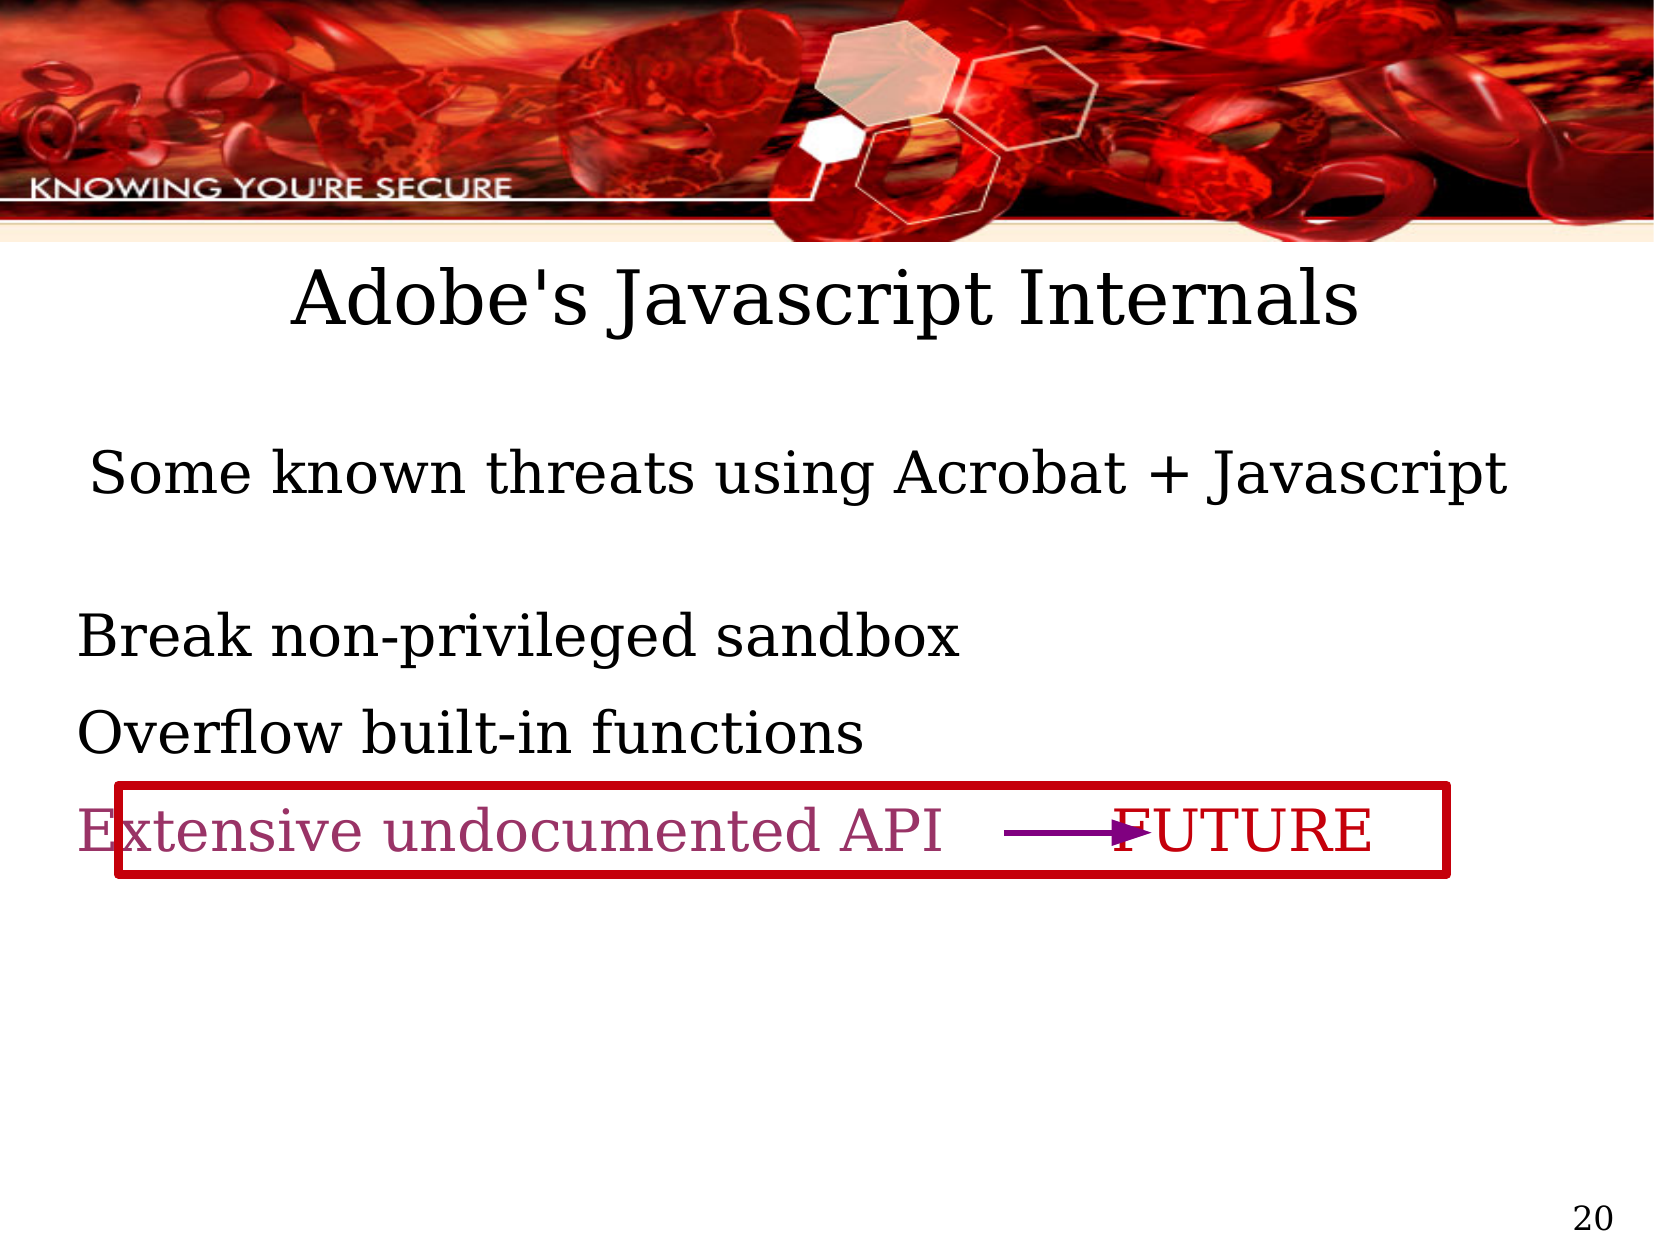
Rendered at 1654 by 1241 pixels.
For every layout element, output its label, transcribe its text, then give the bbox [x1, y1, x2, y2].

title Adobe's Javascript Internals [0, 195, 1654, 403]
list Break non-privileged sandbox Overflow built-in functions Extensive undocumented API FUTURE [123, 790, 1442, 865]
text_box Some known threats using Acrobat + Javascript [88, 440, 1510, 508]
list Break non-privileged sandbox Overflow built-in functions Extensive undocumented API FUTURE [59, 602, 1595, 865]
picture [0, 0, 1654, 195]
